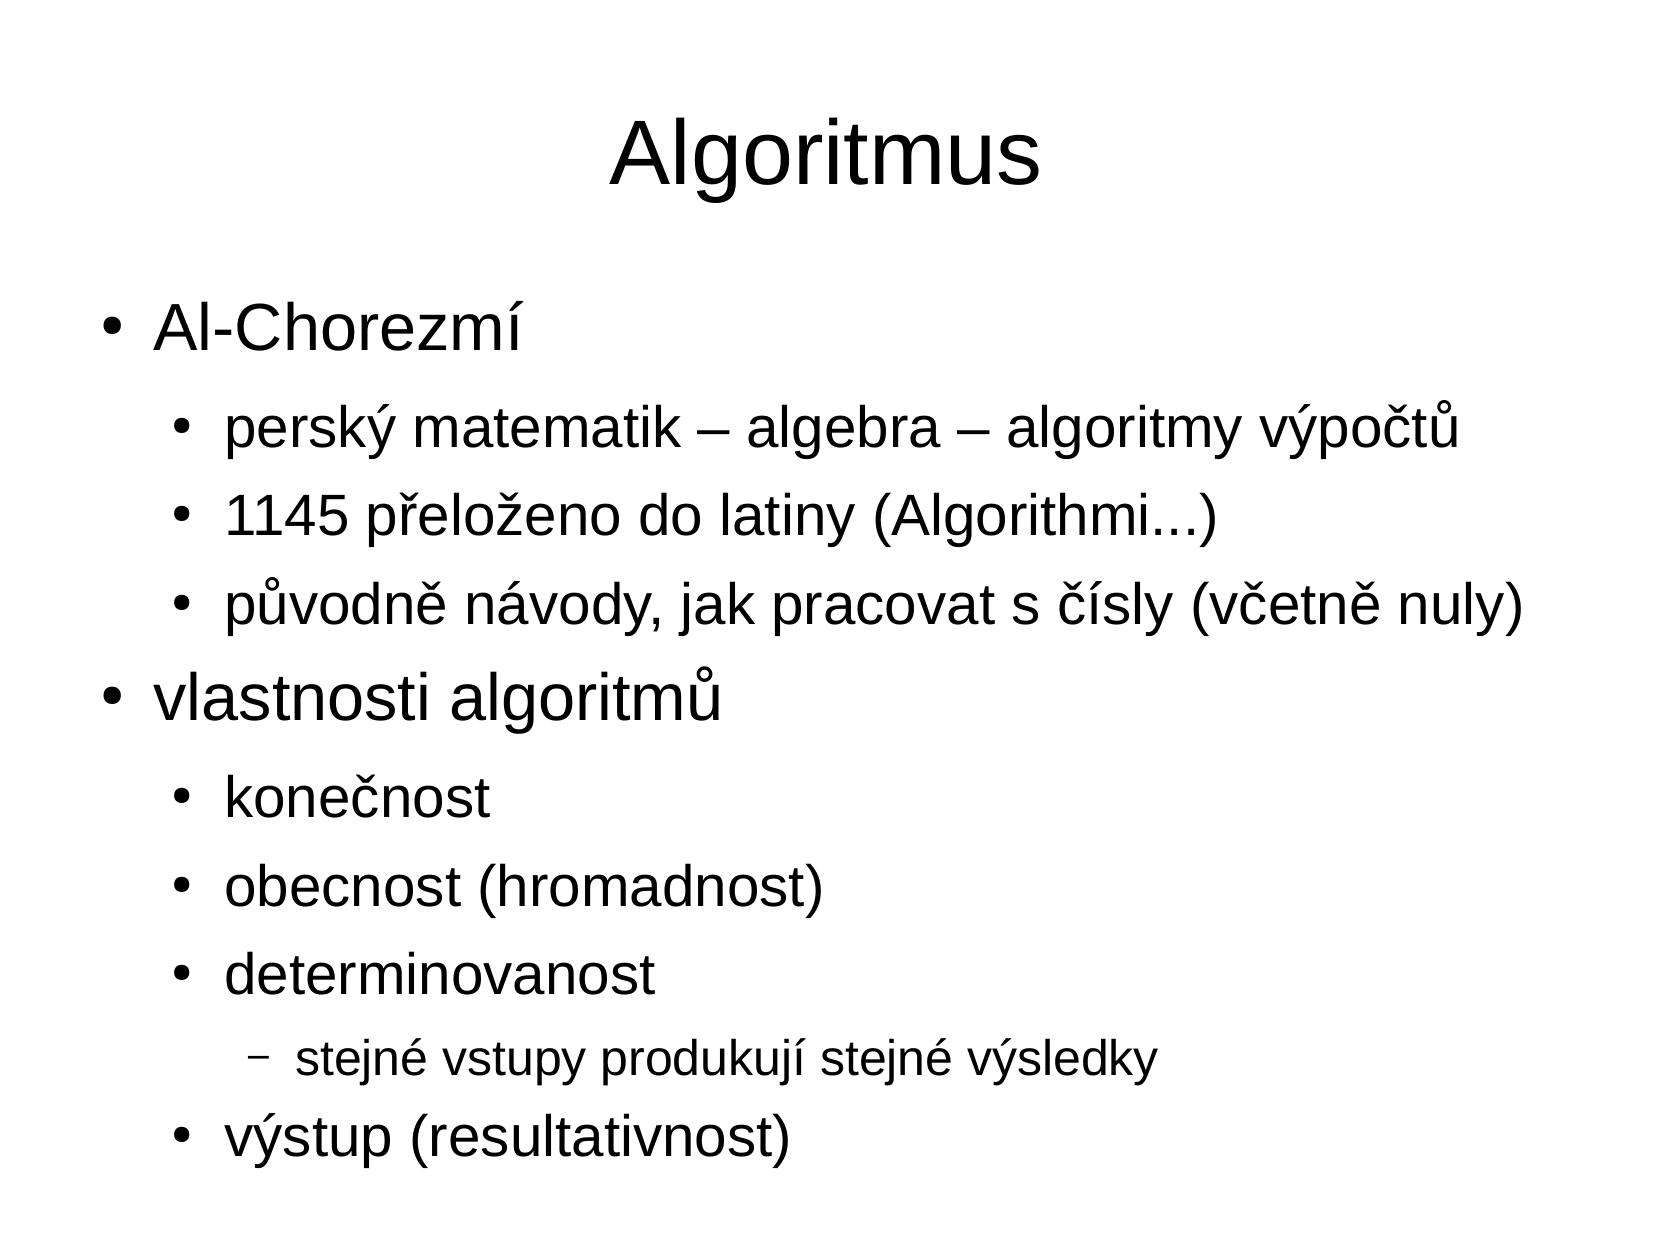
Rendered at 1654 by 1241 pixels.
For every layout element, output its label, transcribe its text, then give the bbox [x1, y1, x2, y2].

list Al-Chorezmí perský matematik – algebra – algoritmy výpočtů 1145 přeloženo do latiny (Algorithmi...) původně návody, jak pracovat s čísly (včetně nuly) vlastnosti algoritmů konečnost obecnost (hromadnost) determinovanost stejné vstupy produkují stejné výsledky výstup (resultativnost) [82, 290, 1571, 1168]
title Algoritmus [82, 56, 1571, 250]
